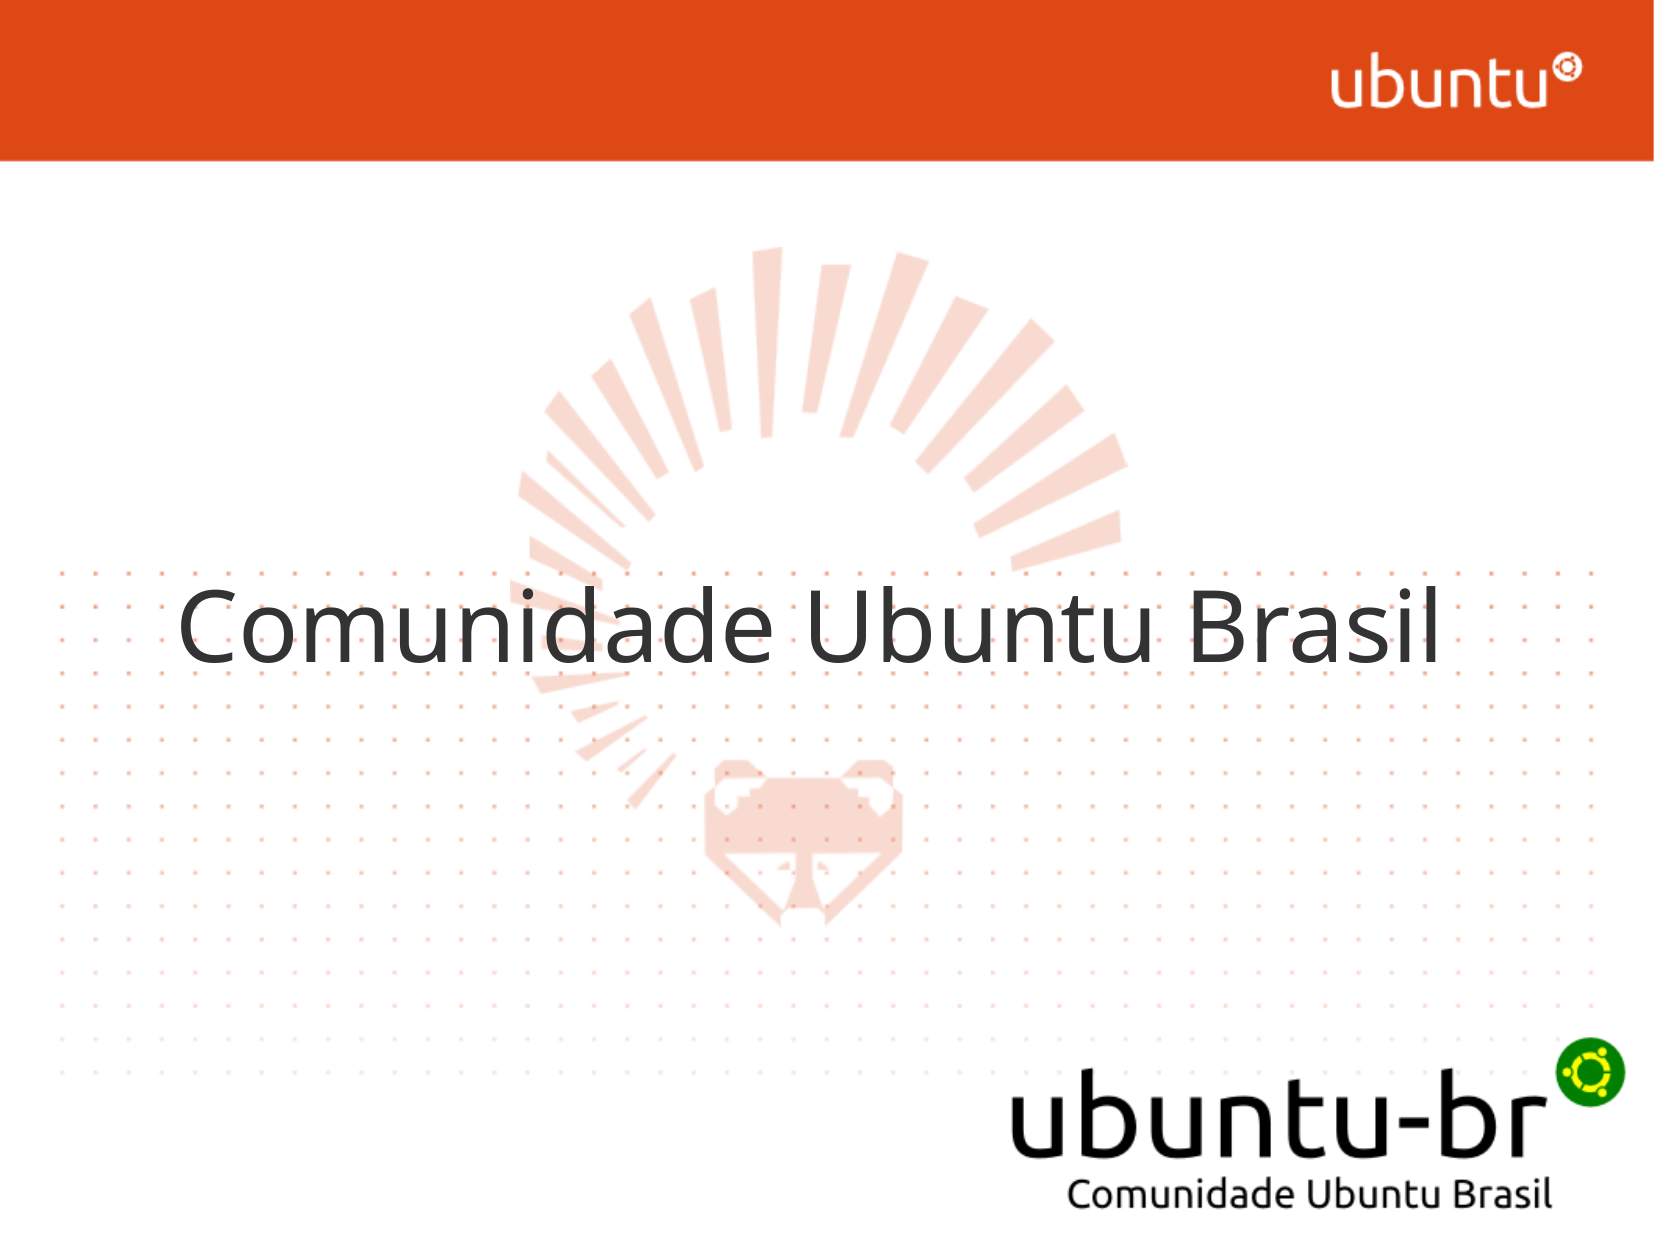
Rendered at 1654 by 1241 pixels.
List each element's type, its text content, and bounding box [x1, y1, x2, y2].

picture [0, 0, 1654, 1241]
list Comunidade Ubuntu Brasil [82, 555, 1538, 904]
